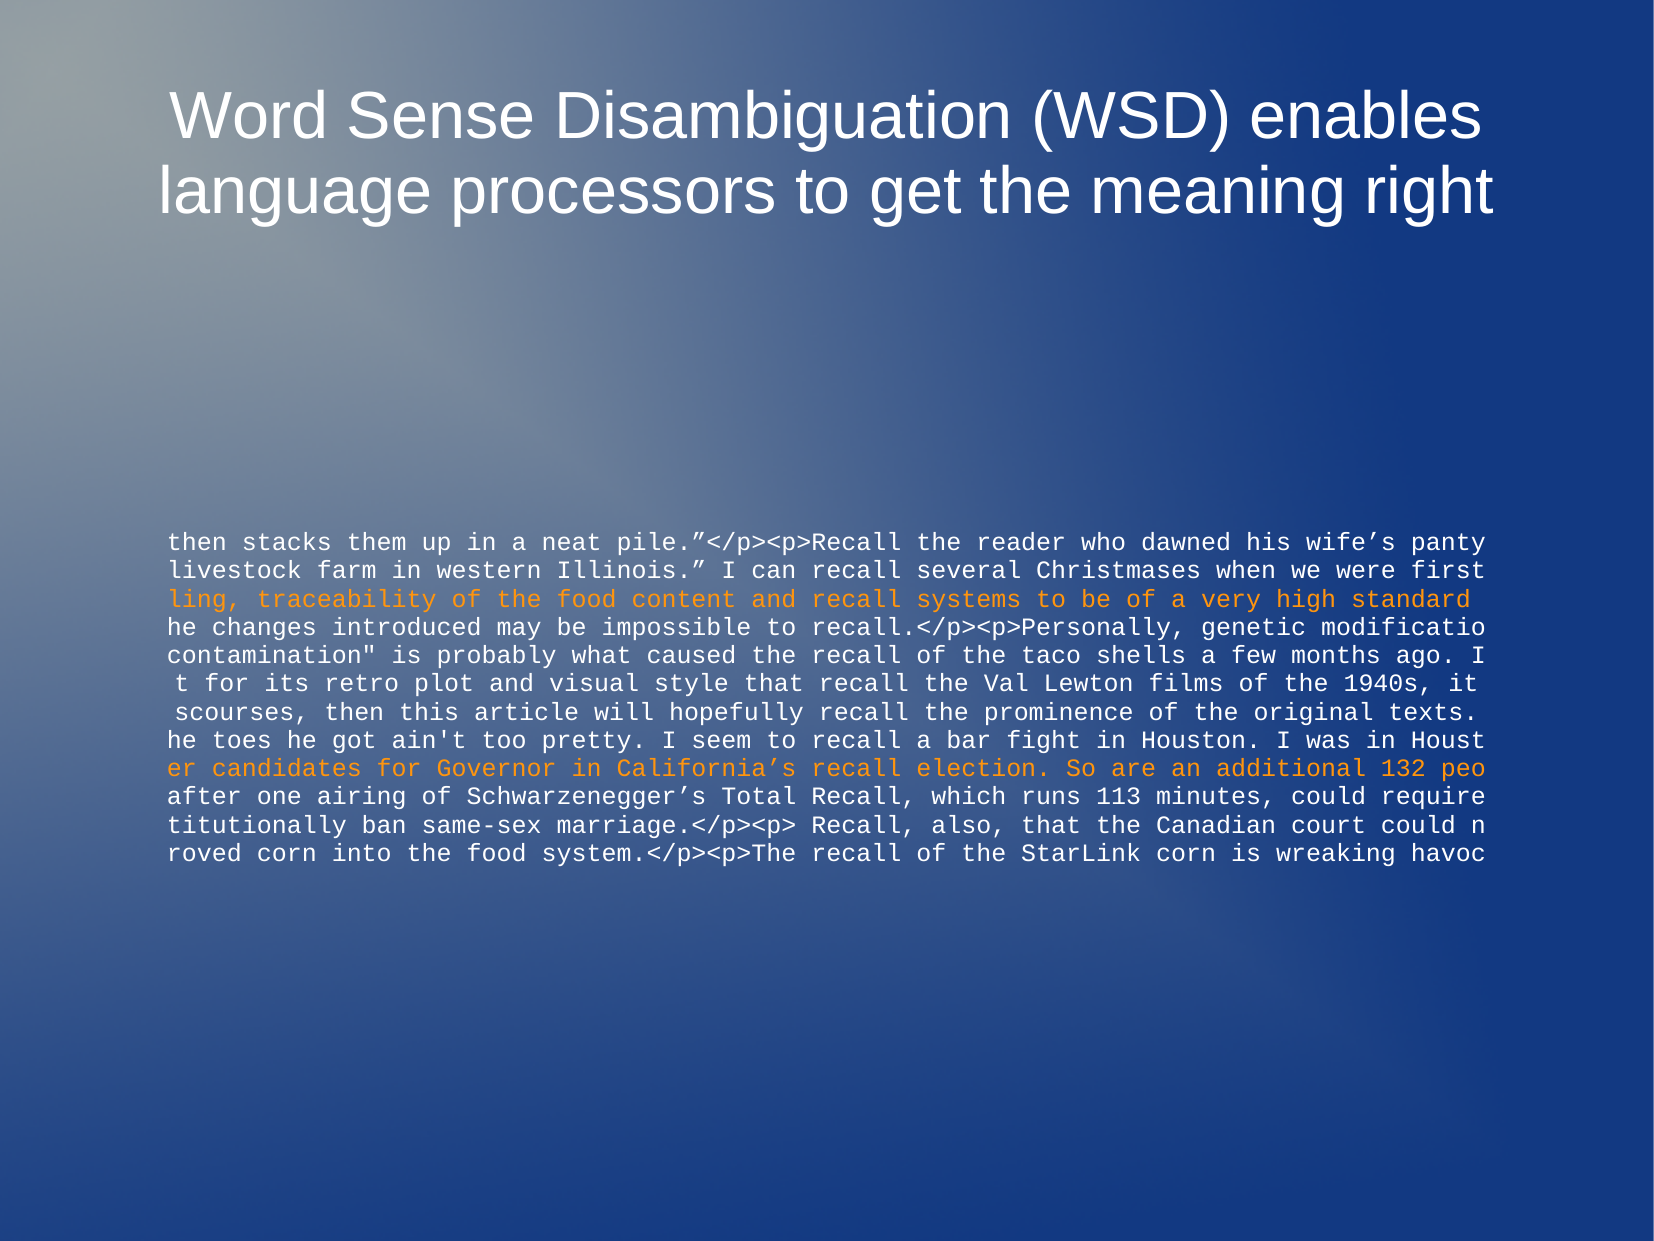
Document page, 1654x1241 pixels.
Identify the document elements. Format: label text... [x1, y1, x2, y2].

picture [0, 0, 1654, 1241]
subtitle then stacks them up in a neat pile.”</p><p>Recall the reader who dawned his wife’s panty livestock farm in western Illinois.” I can recall several Christmases when we were first ling, traceability of the food content and recall systems to be of a very high standard he changes introduced may be impossible to recall.</p><p>Personally, genetic modificatio contamination" is probably what caused the recall of the taco shells a few months ago. I t for its retro plot and visual style that recall the Val Lewton films of the 1940s, it scourses, then this article will hopefully recall the prominence of the original texts. he toes he got ain't too pretty. I seem to recall a bar fight in Houston. I was in Houst er candidates for Governor in California’s recall election. So are an additional 132 peo after one airing of Schwarzenegger’s Total Recall, which runs 113 minutes, could require titutionally ban same-sex marriage.</p><p> Recall, also, that the Canadian court could n roved corn into the food system.</p><p>The recall of the StarLink corn is wreaking havoc [82, 297, 1571, 1102]
title Word Sense Disambiguation (WSD) enables language processors to get the meaning right [82, 56, 1571, 250]
